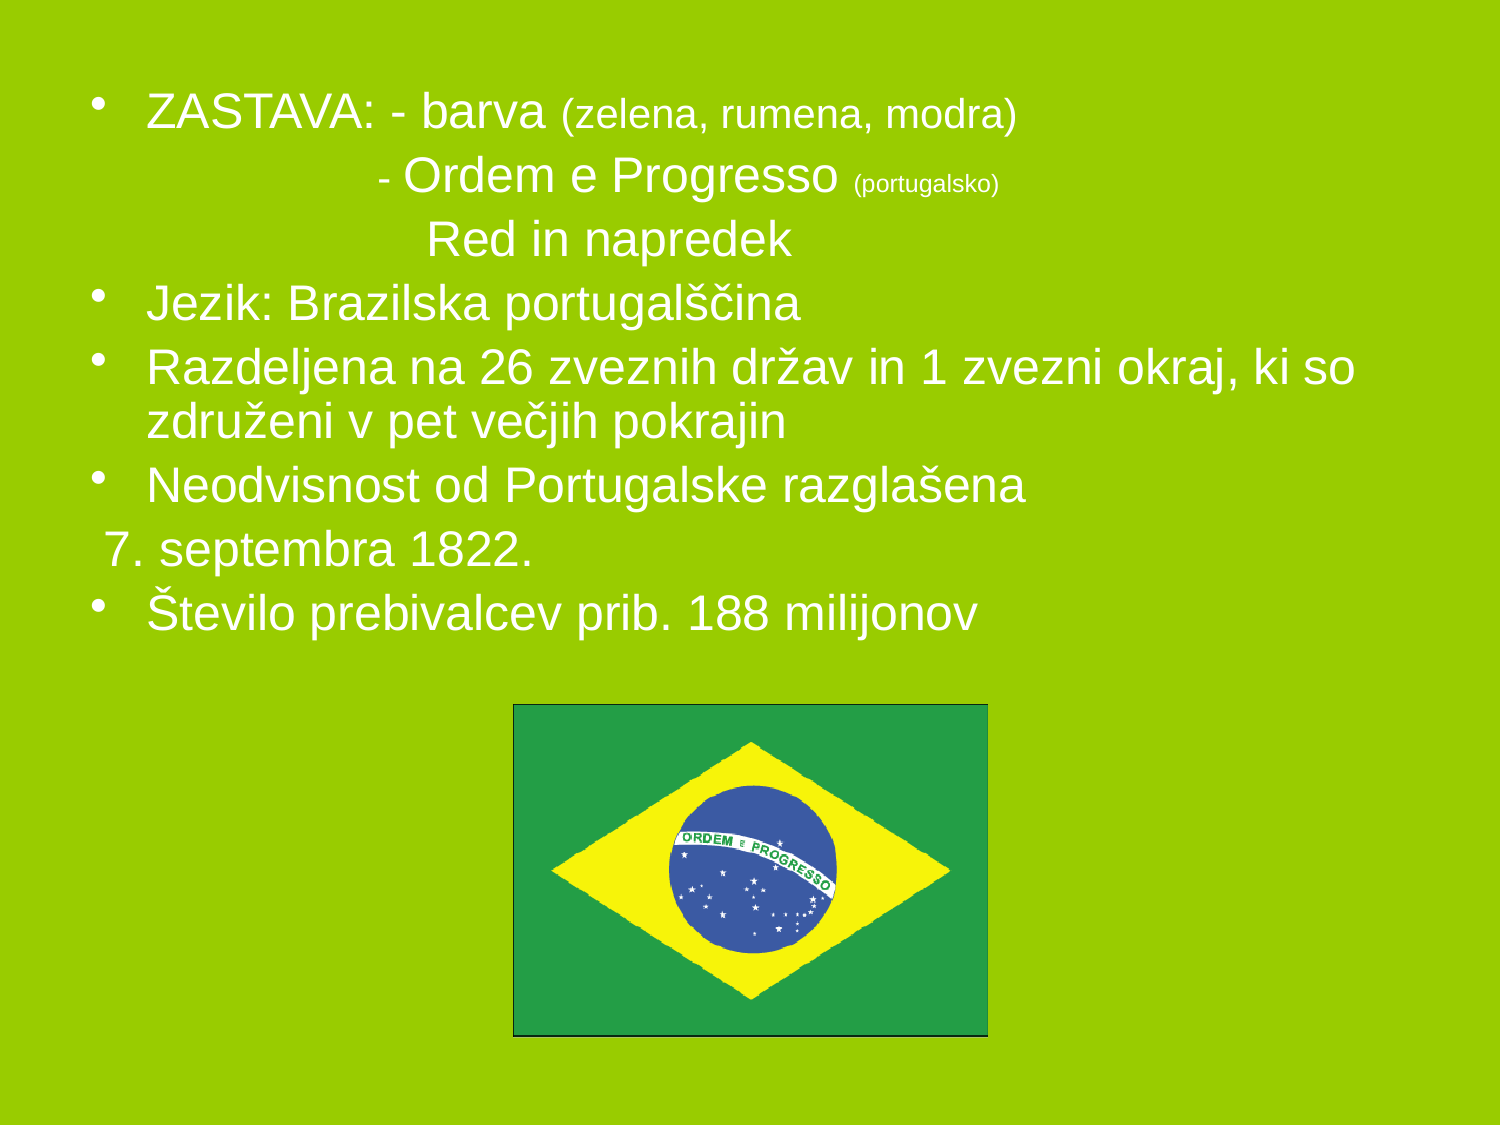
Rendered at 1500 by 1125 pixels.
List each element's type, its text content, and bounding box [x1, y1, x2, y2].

list ZASTAVA: - barva (zelena, rumena, modra) - Ordem e Progresso (portugalsko) Red in napredek Jezik: Brazilska portugalščina Razdeljena na 26 zveznih držav in 1 zvezni okraj, ki so združeni v pet večjih pokrajin Neodvisnost od Portugalske razglašena 7. septembra 1822. Število prebivalcev prib. 188 milijonov [75, 78, 1388, 681]
picture [513, 704, 988, 1038]
